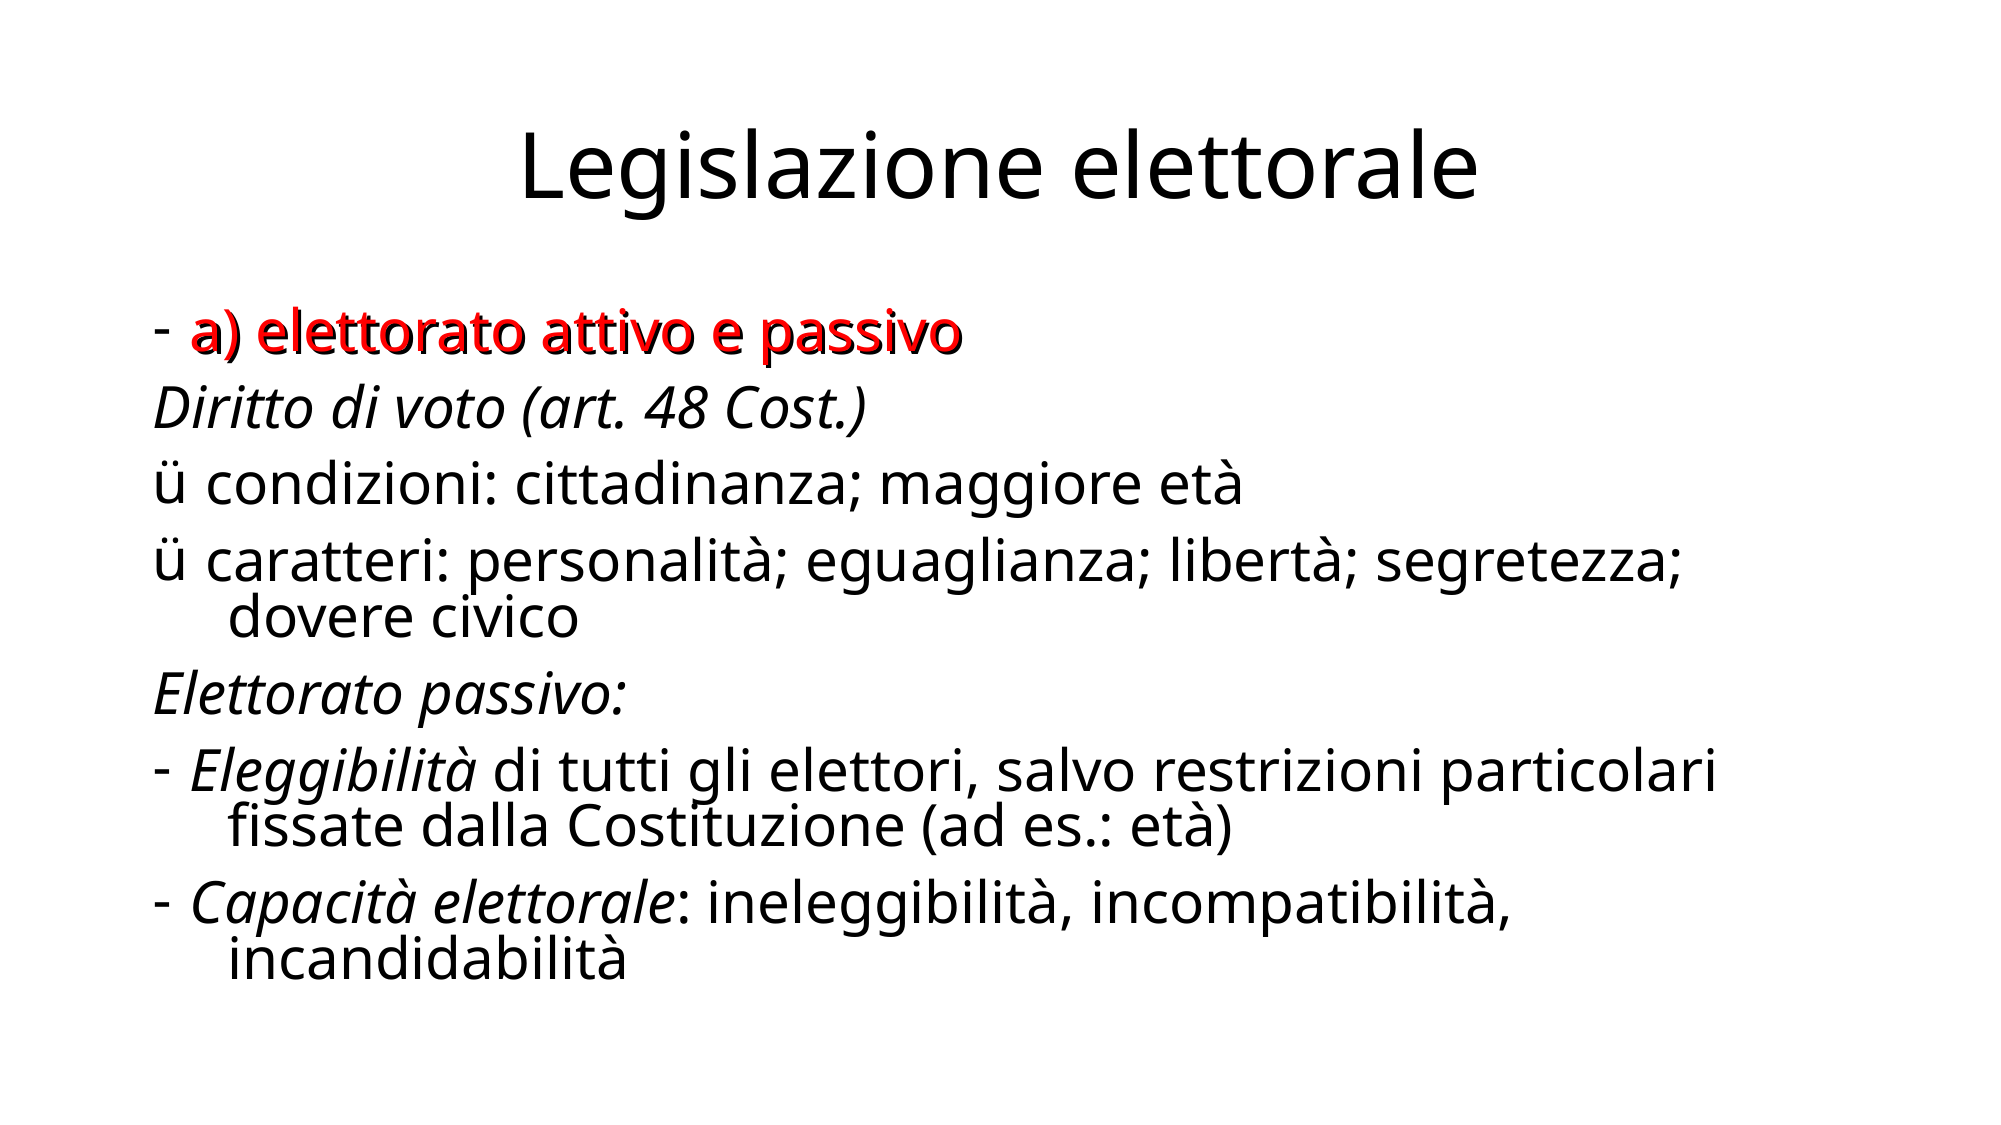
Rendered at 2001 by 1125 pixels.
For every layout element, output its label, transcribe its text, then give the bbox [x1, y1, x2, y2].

title Legislazione elettorale [137, 59, 1863, 278]
list a) elettorato attivo e passivo Diritto di voto (art. 48 Cost.) condizioni: cittadinanza; maggiore età caratteri: personalità; eguaglianza; libertà; segretezza; dovere civico Elettorato passivo: Eleggibilità di tutti gli elettori, salvo restrizioni particolari fissate dalla Costituzione (ad es.: età) Capacità elettorale: ineleggibilità, incompatibilità, incandidabilità [137, 299, 1863, 1014]
